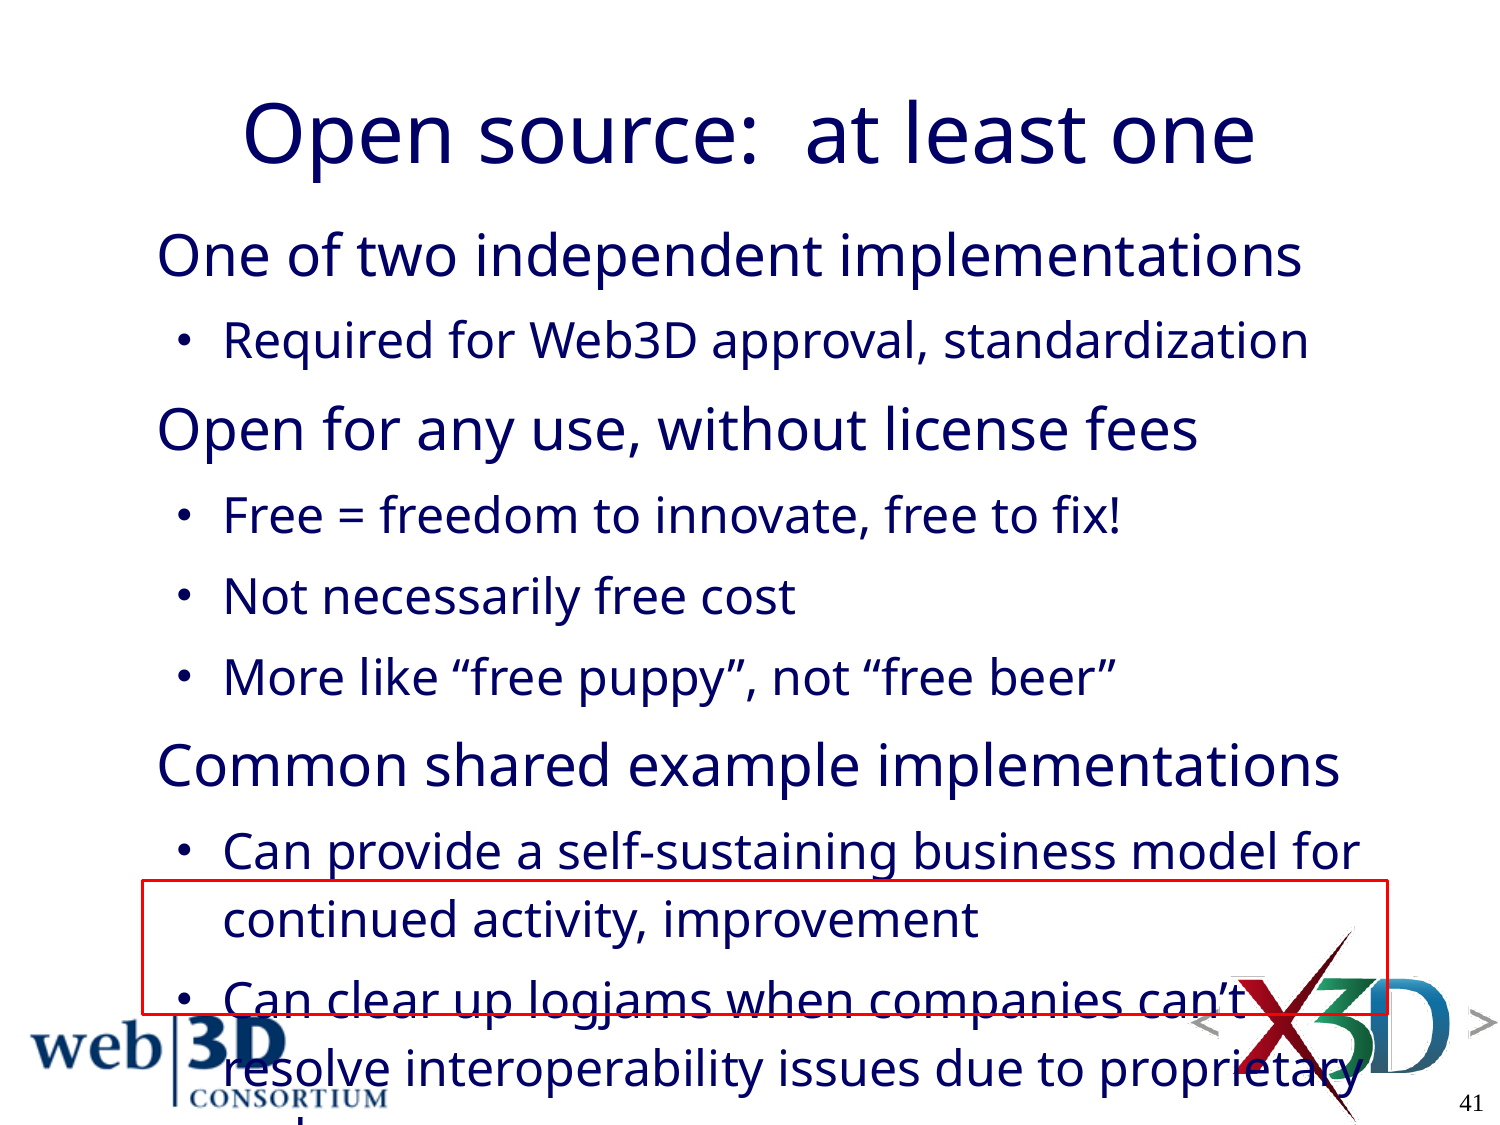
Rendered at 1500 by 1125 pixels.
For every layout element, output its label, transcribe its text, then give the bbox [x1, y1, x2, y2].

list One of two independent implementations Required for Web3D approval, standardization Open for any use, without license fees Free = freedom to innovate, free to fix! Not necessarily free cost More like “free puppy”, not “free beer” Common shared example implementations Can provide a self-sustaining business model for continued activity, improvement Can clear up logjams when companies can’t resolve interoperability issues due to proprietary code [144, 882, 1376, 1011]
picture [1187, 926, 1500, 1125]
list One of two independent implementations Required for Web3D approval, standardization Open for any use, without license fees Free = freedom to innovate, free to fix! Not necessarily free cost More like “free puppy”, not “free beer” Common shared example implementations Can provide a self-sustaining business model for continued activity, improvement Can clear up logjams when companies can’t resolve interoperability issues due to proprietary code [100, 213, 1376, 1011]
title Open source: at least one [112, 37, 1388, 225]
picture [12, 998, 413, 1118]
picture [1237, 926, 1386, 1013]
picture [1188, 1062, 1202, 1083]
